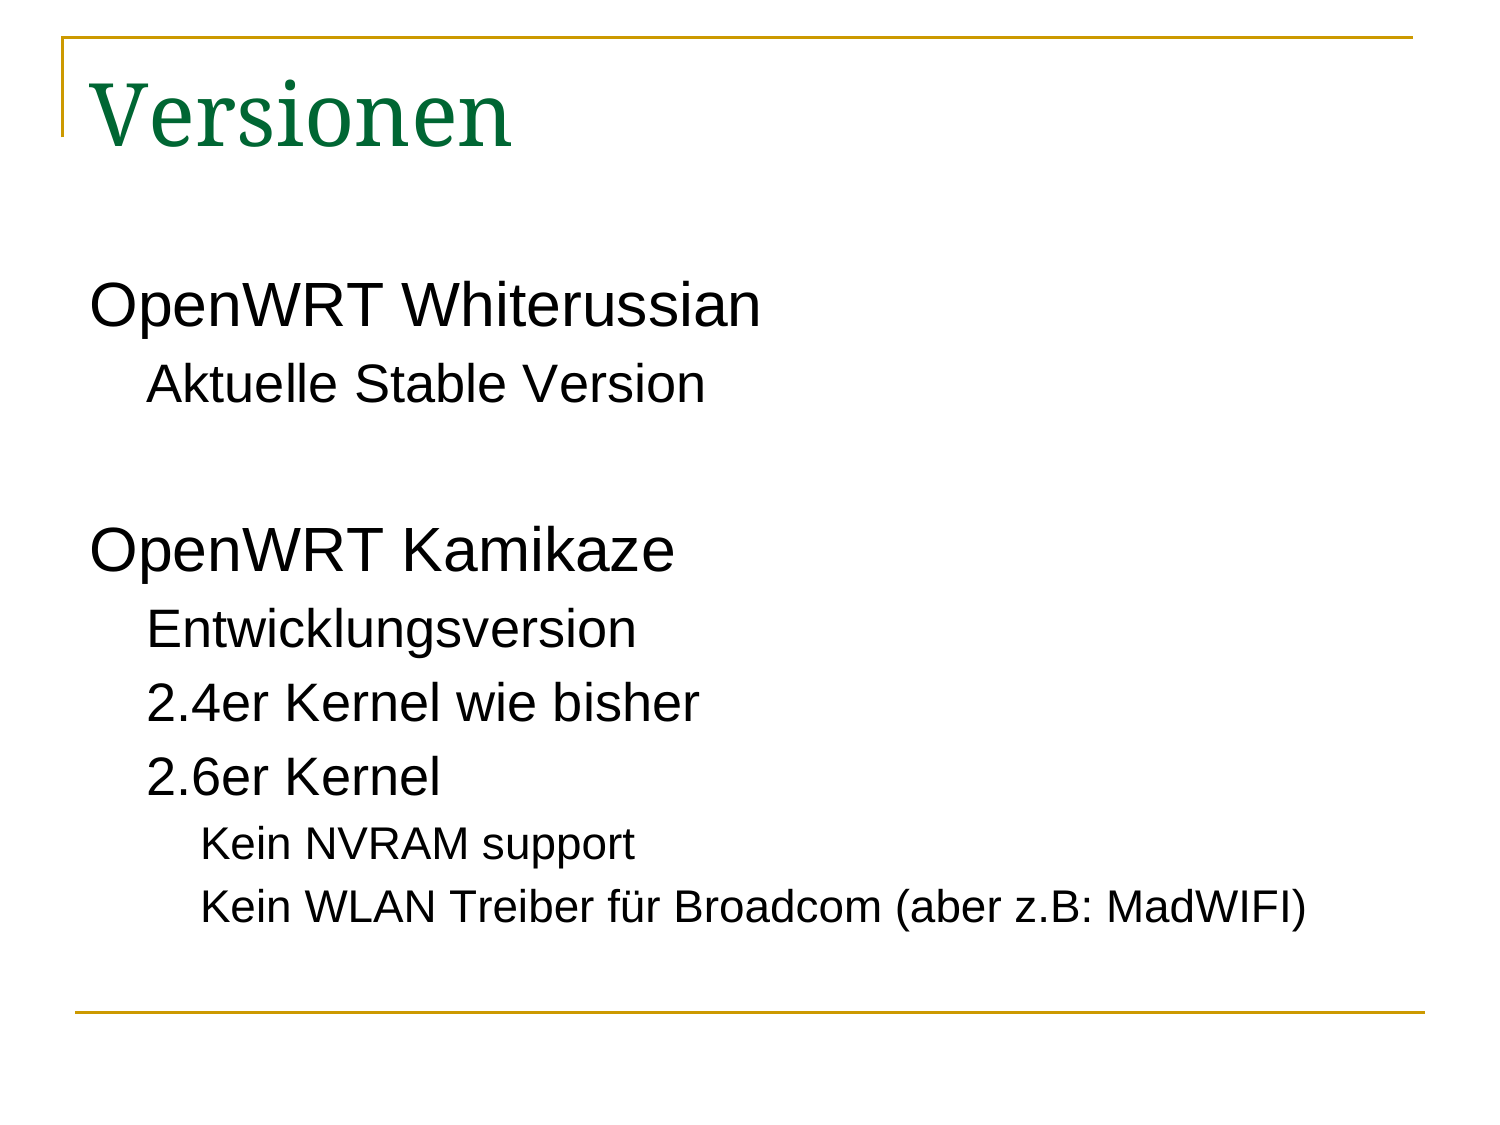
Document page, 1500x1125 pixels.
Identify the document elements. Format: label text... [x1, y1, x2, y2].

title Versionen [75, 45, 1426, 233]
list OpenWRT Whiterussian Aktuelle Stable Version OpenWRT Kamikaze Entwicklungsversion 2.4er Kernel wie bisher 2.6er Kernel Kein NVRAM support Kein WLAN Treiber für Broadcom (aber z.B: MadWIFI) [75, 262, 1426, 1006]
